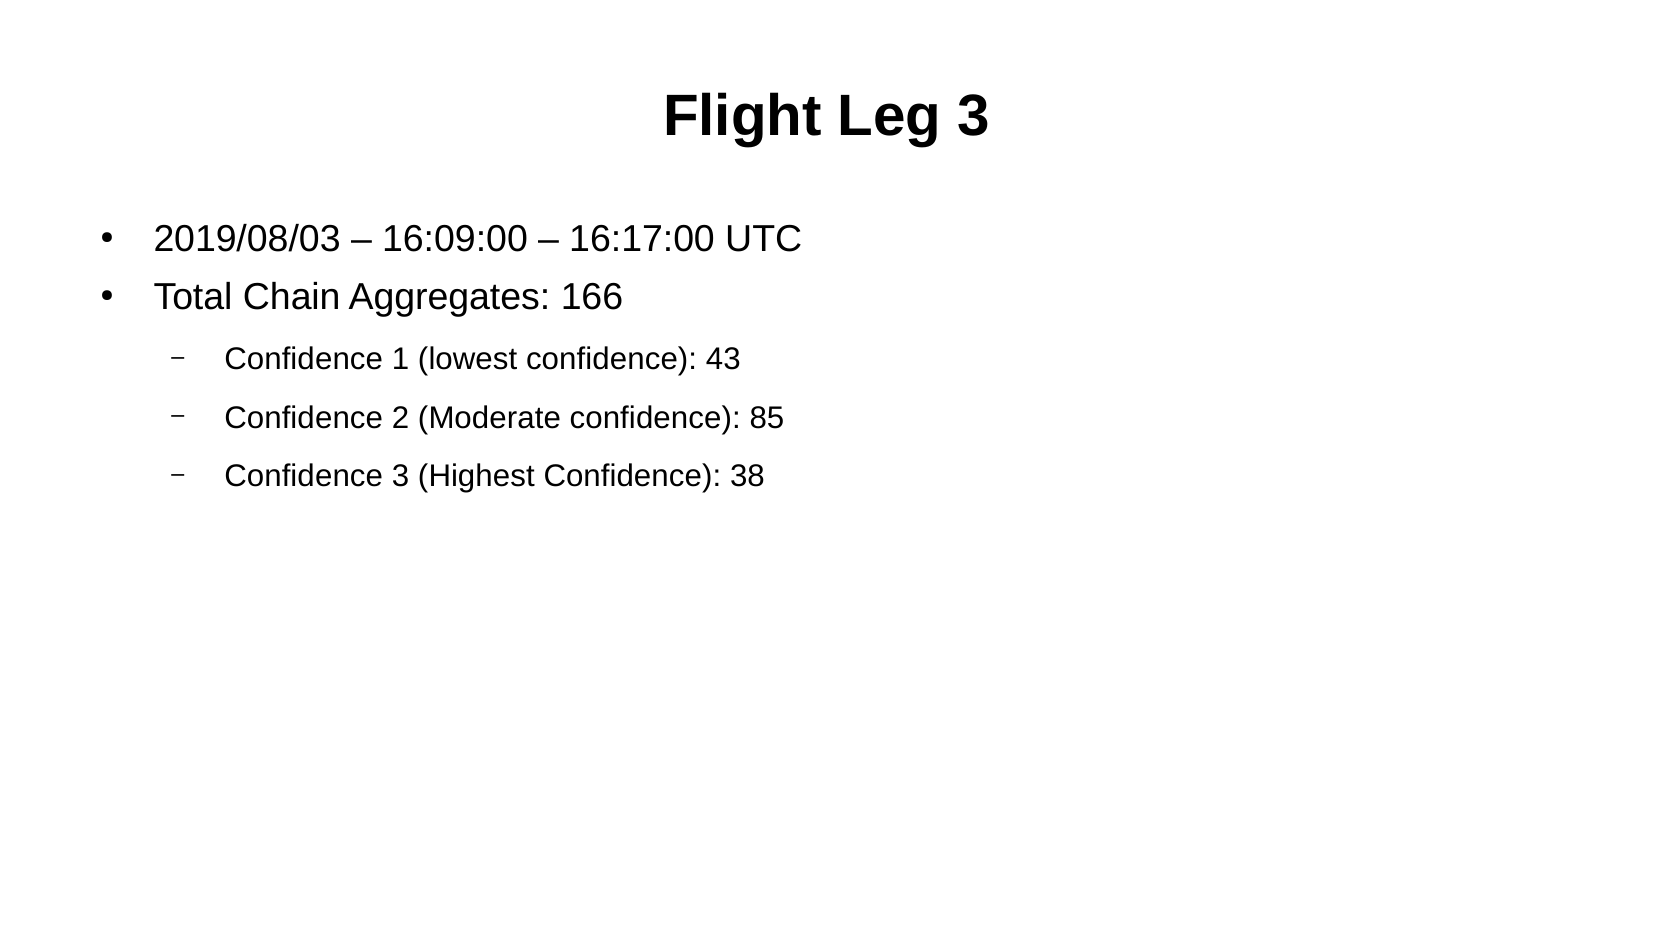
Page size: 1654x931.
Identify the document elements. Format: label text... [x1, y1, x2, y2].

title Flight Leg 3 [82, 37, 1571, 193]
list 2019/08/03 – 16:09:00 – 16:17:00 UTC Total Chain Aggregates: 166 Confidence 1 (lowest confidence): 43 Confidence 2 (Moderate confidence): 85 Confidence 3 (Highest Confidence): 38 [82, 217, 1571, 758]
